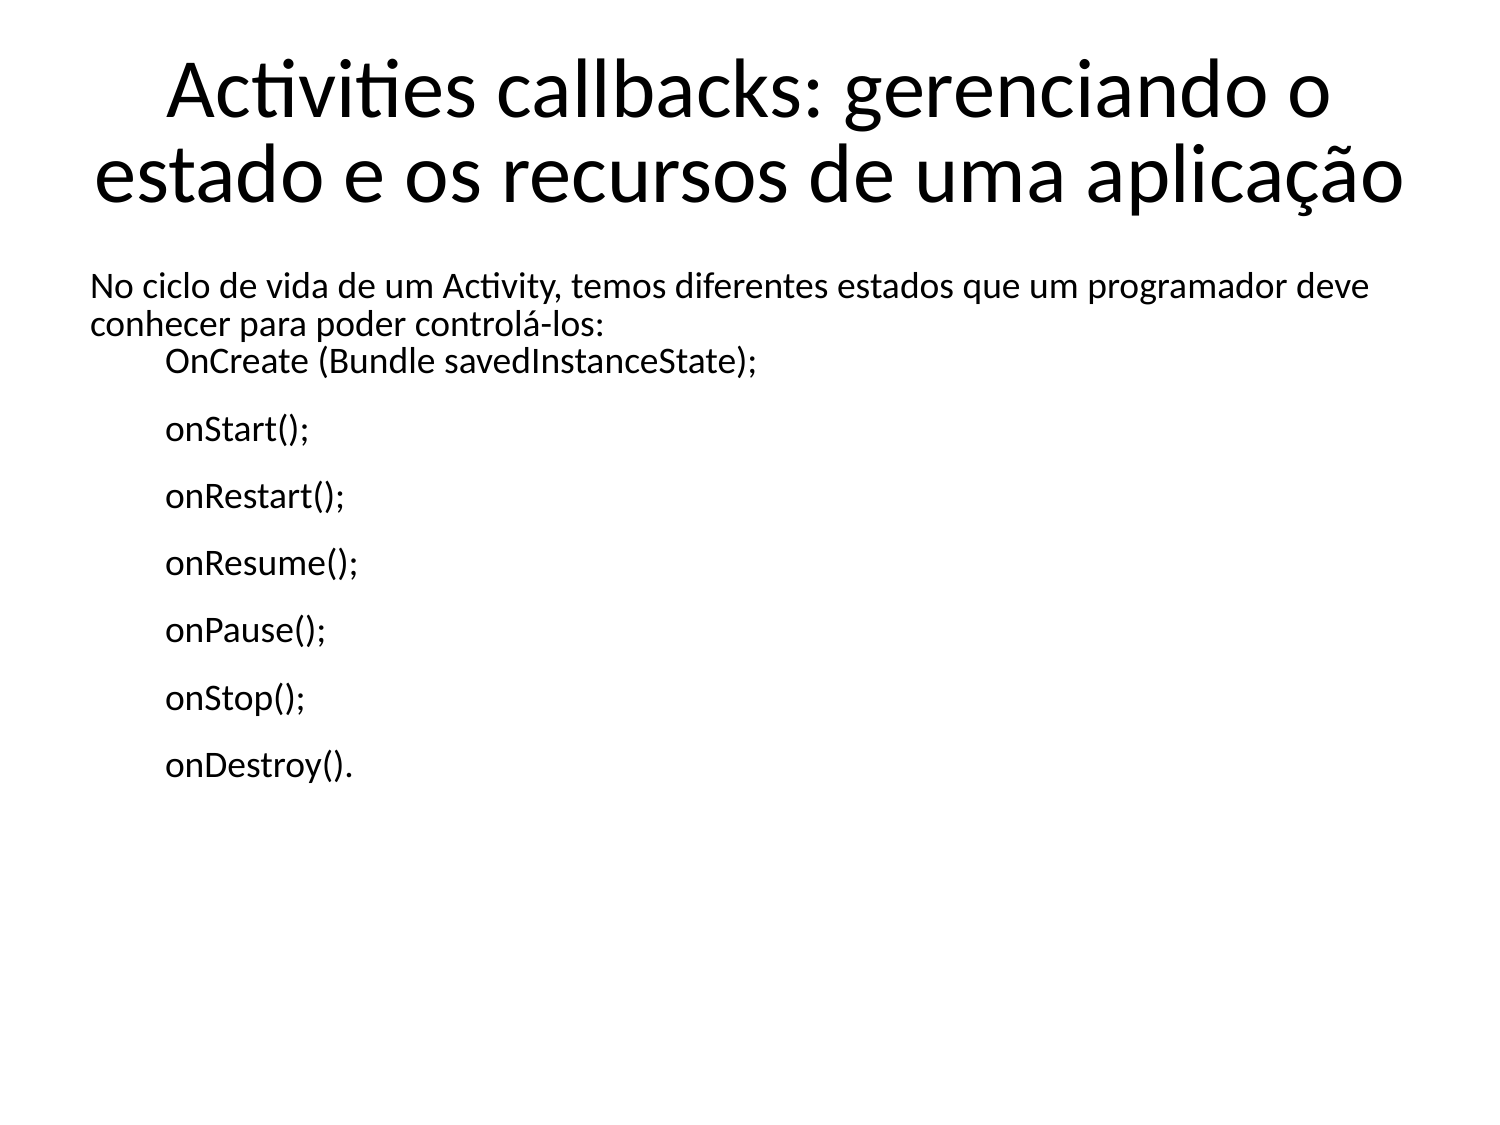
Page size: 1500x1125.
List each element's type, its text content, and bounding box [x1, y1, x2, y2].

title Activities callbacks: gerenciando o estado e os recursos de uma aplicação [75, 45, 1425, 233]
list No ciclo de vida de um Activity, temos diferentes estados que um programador deve conhecer para poder controlá-los: OnCreate (Bundle savedInstanceState); onStart(); onRestart(); onResume(); onPause(); onStop(); onDestroy(). [75, 262, 1425, 1005]
